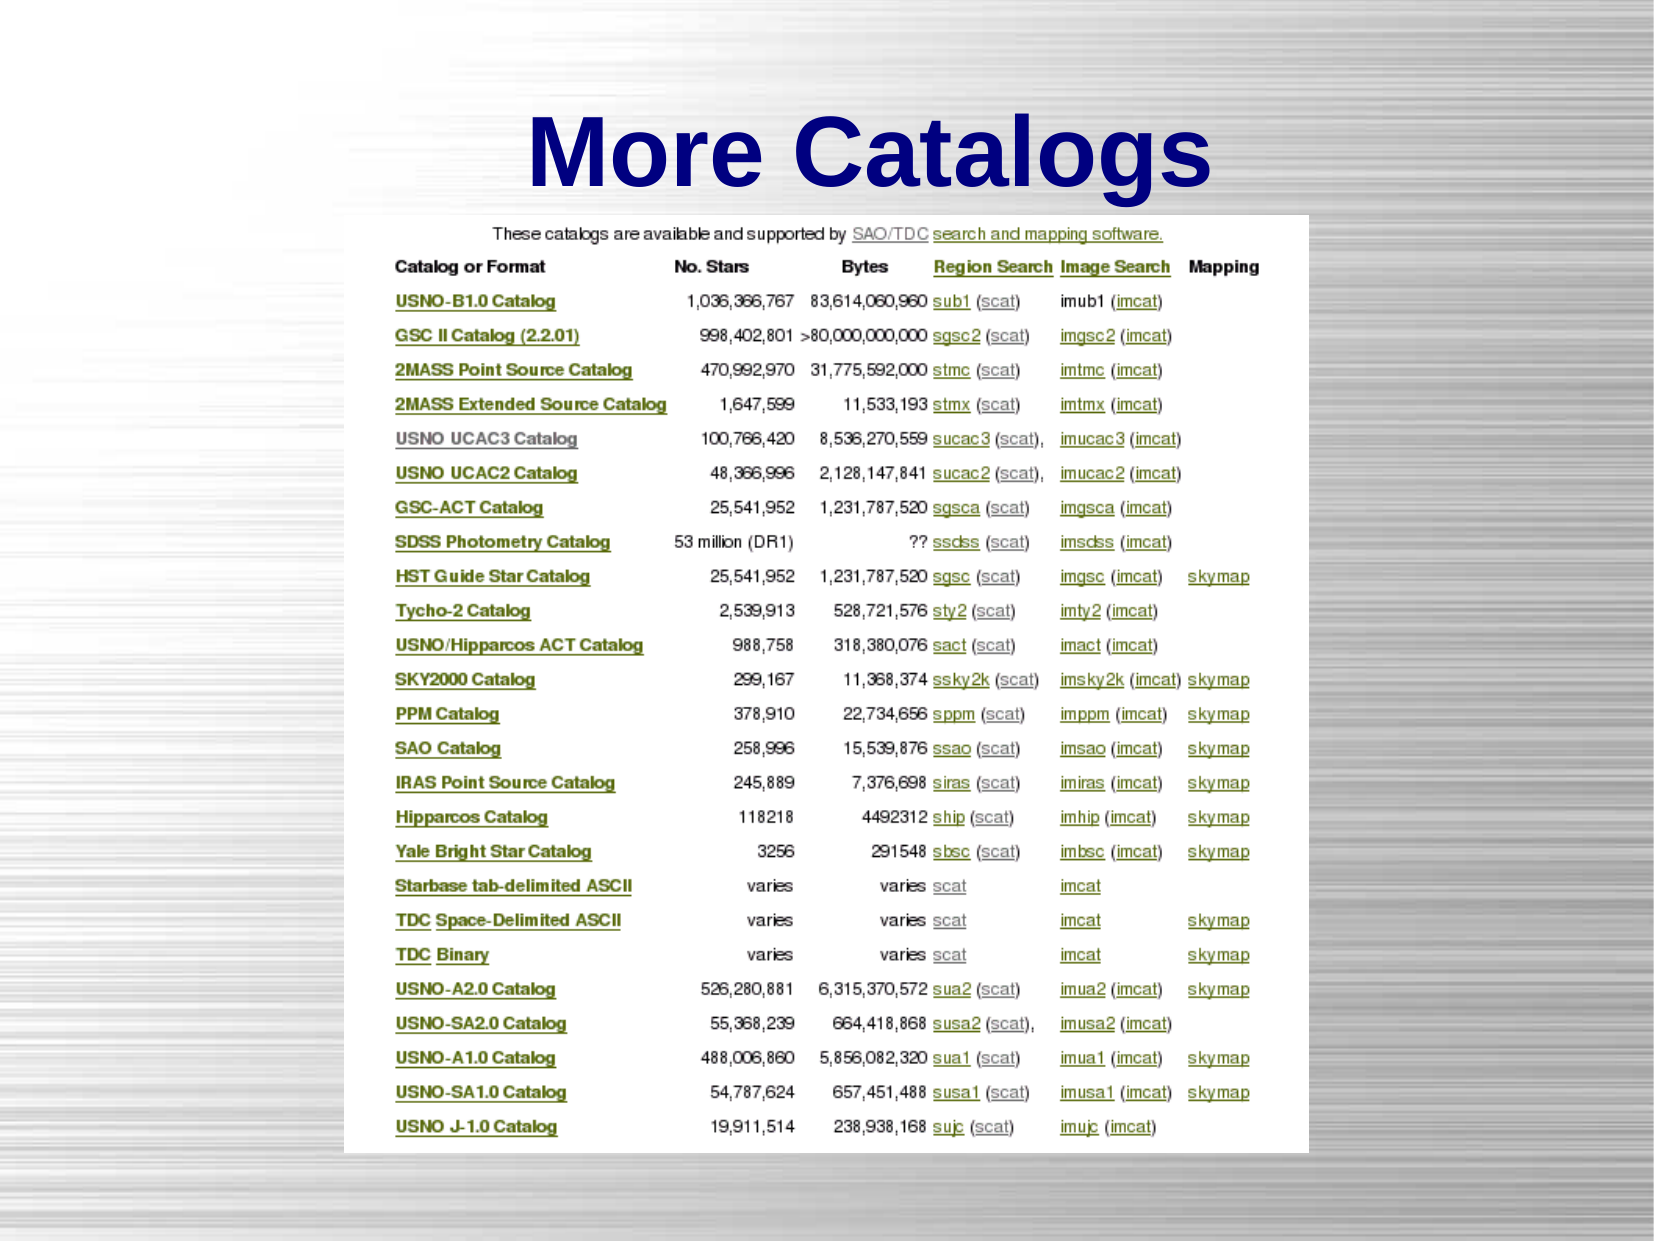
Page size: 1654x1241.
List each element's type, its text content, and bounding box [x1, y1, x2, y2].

text_box More Catalogs [59, 88, 1654, 216]
picture [0, 0, 1654, 1241]
